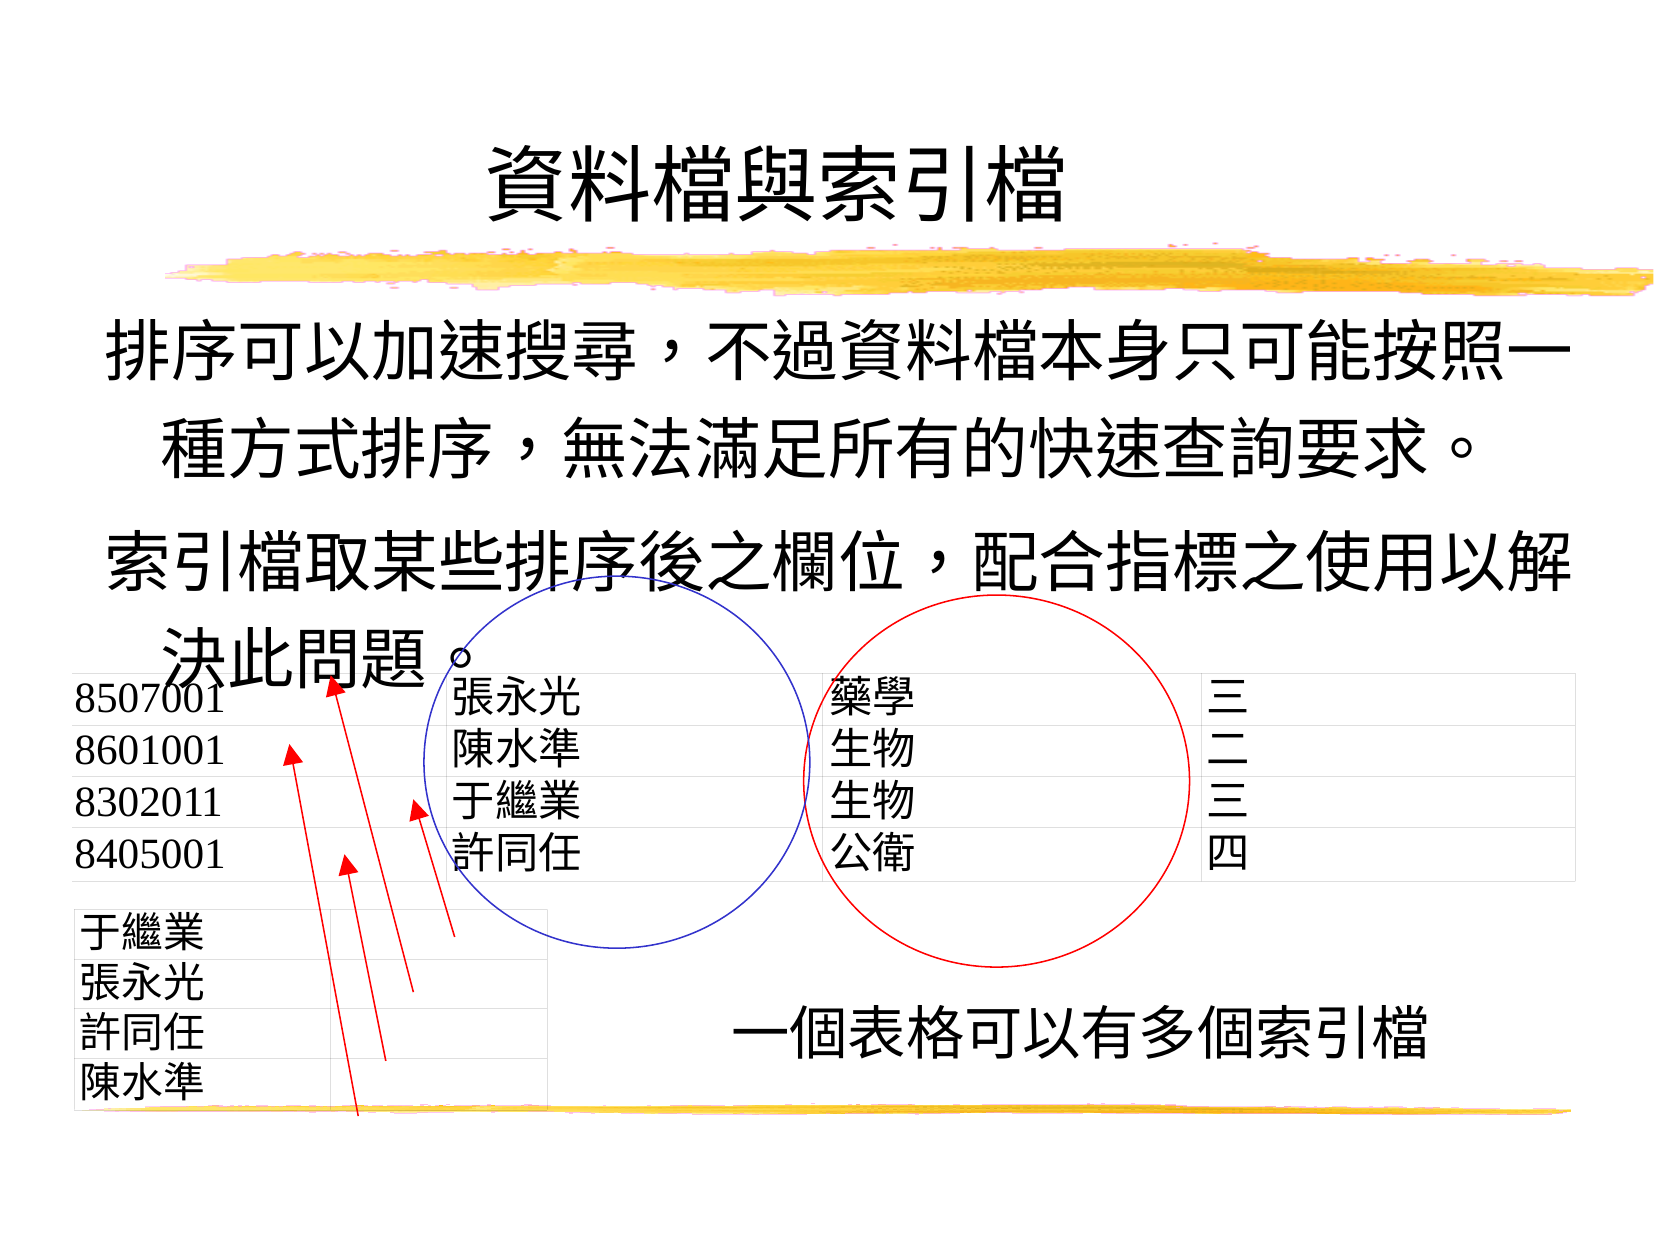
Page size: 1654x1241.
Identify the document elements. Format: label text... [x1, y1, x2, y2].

chart [806, 673, 1188, 957]
chart [68, 673, 928, 1183]
chart [1065, 673, 1644, 957]
chart [805, 751, 809, 795]
list 排序可以加速搜尋，不過資料檔本身只可能按照一種方式排序，無法滿足所有的快速查詢要求。 索引檔取某些排序後之欄位，配合指標之使用以解決此問題。 [514, 577, 720, 607]
chart [788, 673, 837, 731]
picture [552, 1102, 1571, 1117]
text_box 一個表格可以有多個索引檔 [716, 978, 1549, 1073]
list 排序可以加速搜尋，不過資料檔本身只可能按照一種方式排序，無法滿足所有的快速查詢要求。 索引檔取某些排序後之欄位，配合指標之使用以解決此問題。 [89, 289, 1613, 607]
title 資料檔與索引檔 [73, 41, 1479, 249]
picture [165, 237, 1654, 308]
